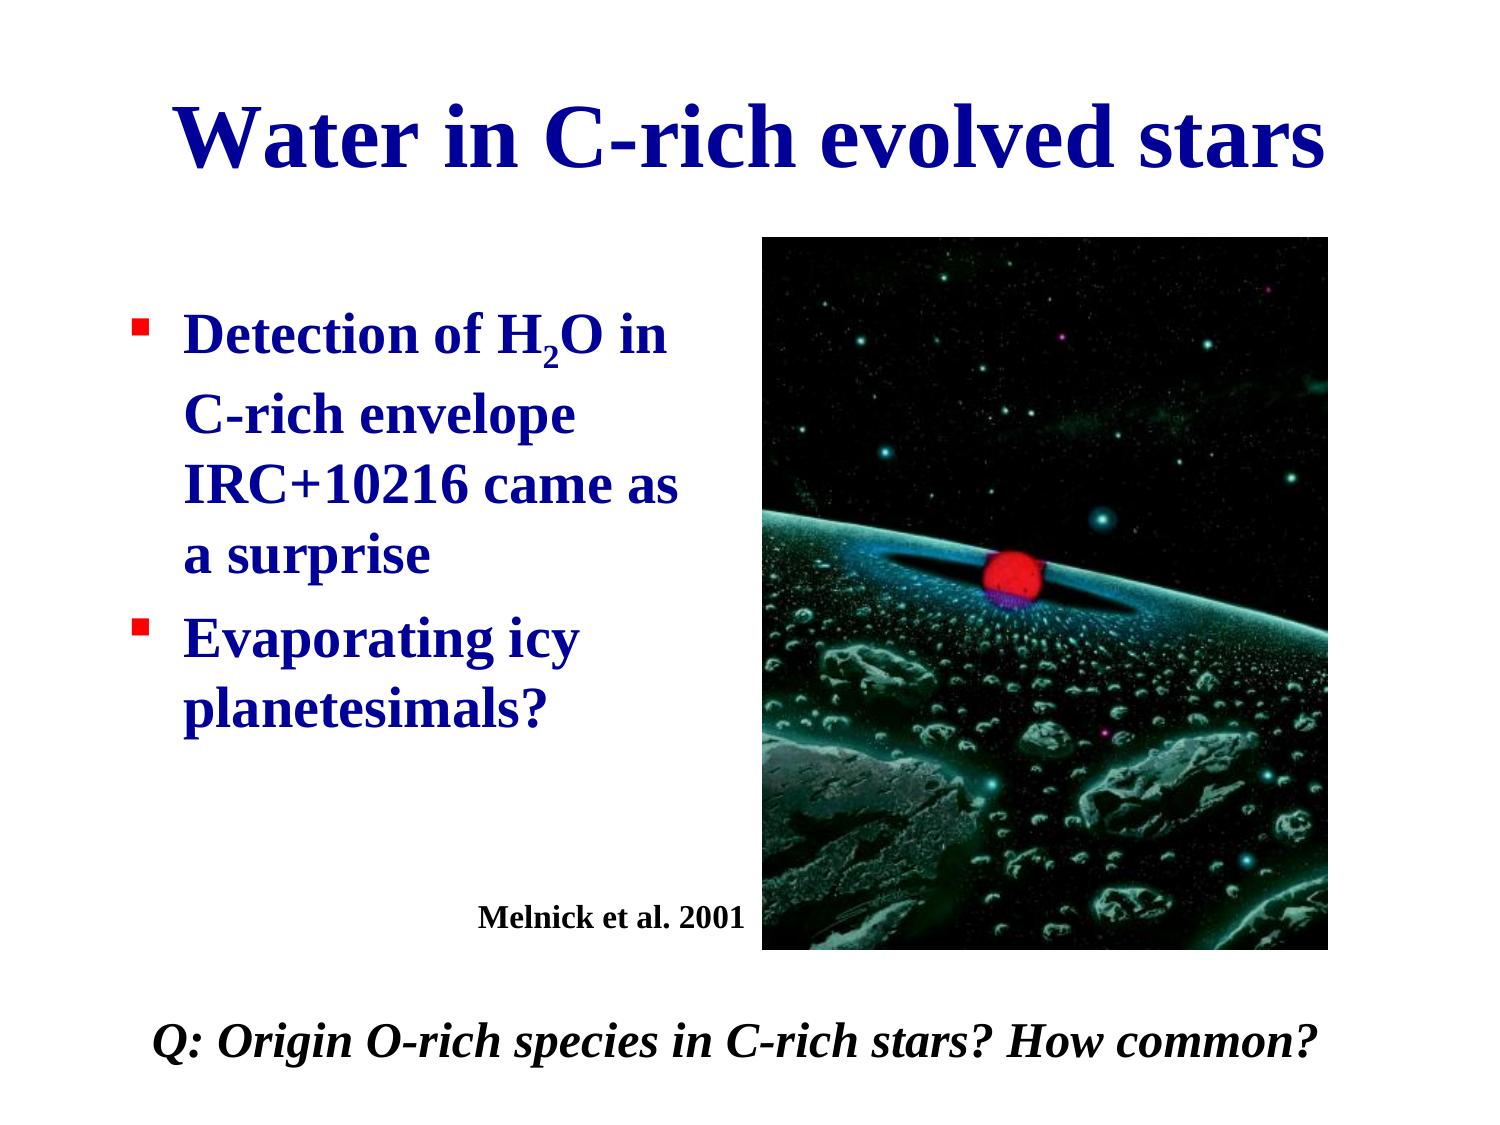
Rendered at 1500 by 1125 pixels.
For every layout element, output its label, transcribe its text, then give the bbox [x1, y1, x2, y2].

text_box Melnick et al. 2001 [463, 887, 762, 943]
list Detection of H2O in C-rich envelope IRC+10216 came as a surprise Evaporating icy planetesimals? [112, 287, 738, 1000]
title Water in C-rich evolved stars [112, 37, 1388, 225]
picture [762, 237, 1328, 951]
text_box Q: Origin O-rich species in C-rich stars? How common? [137, 999, 1335, 1076]
